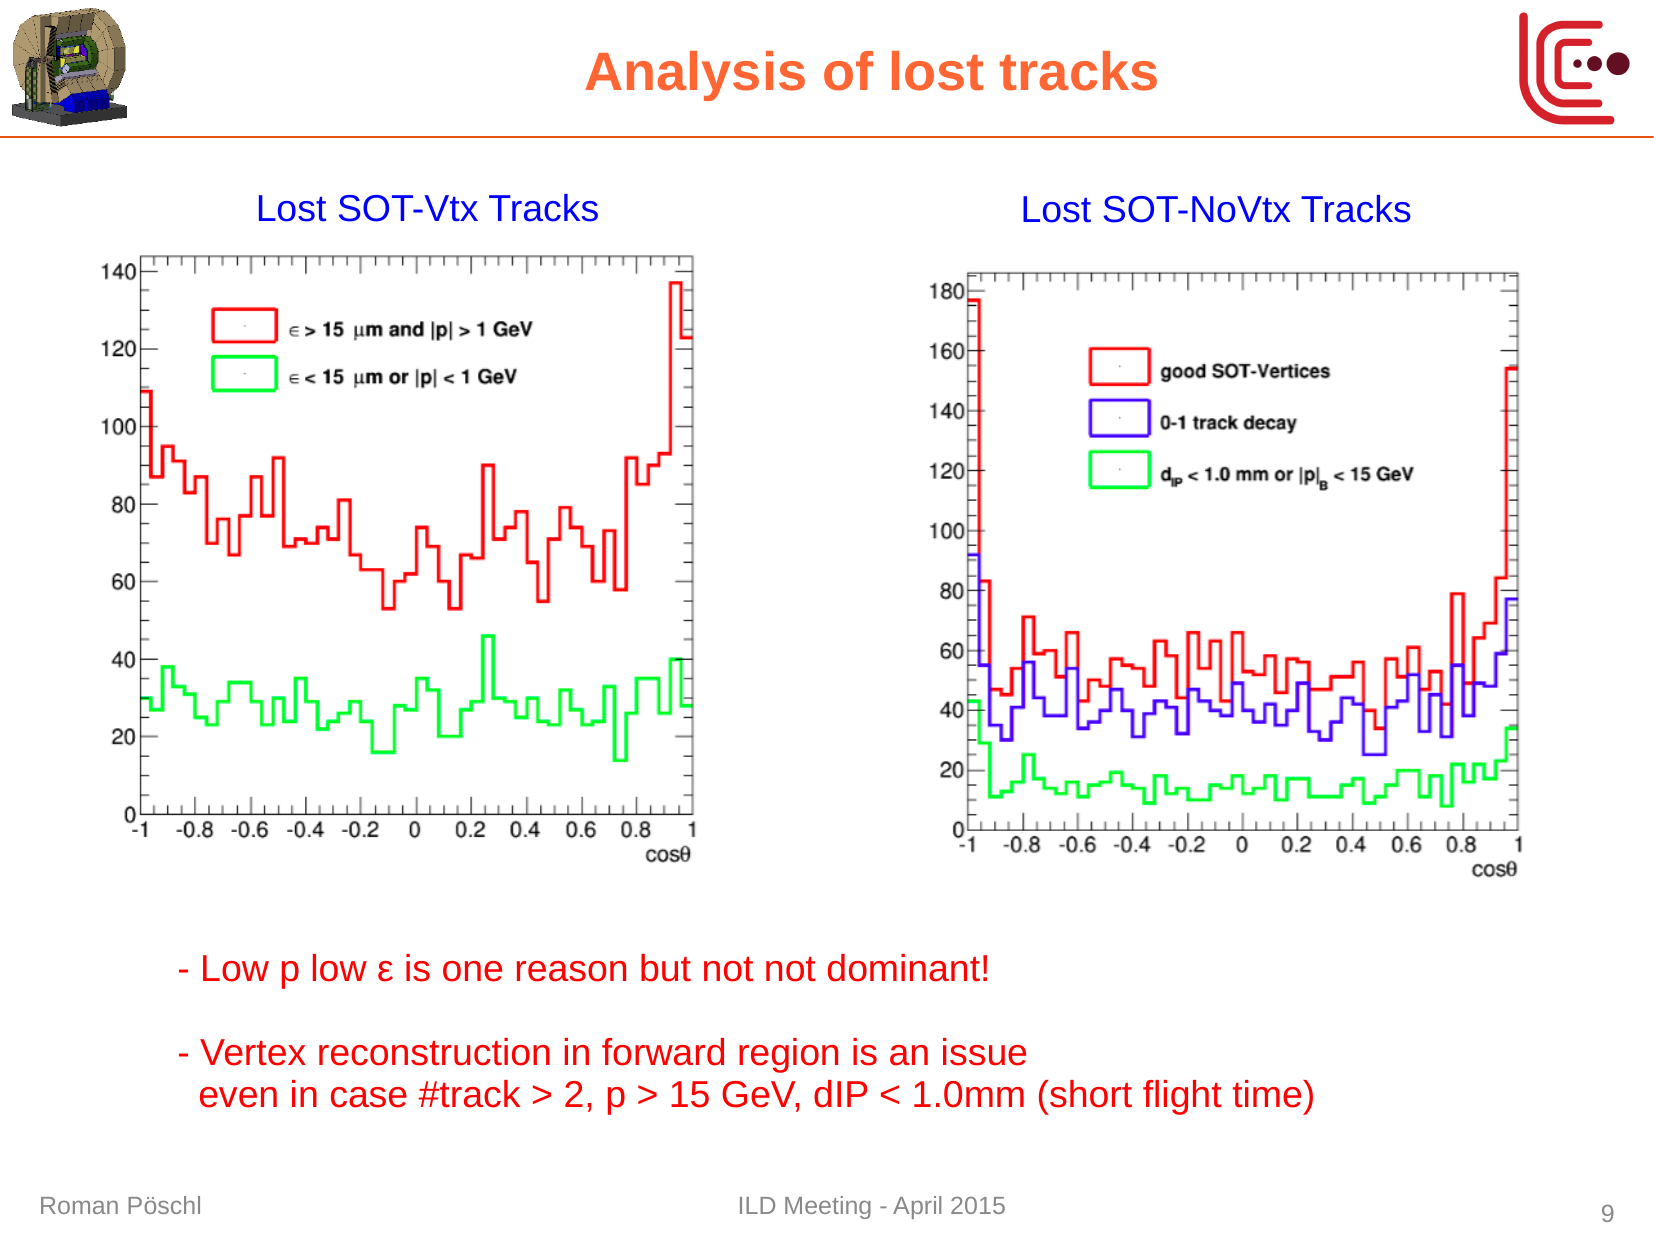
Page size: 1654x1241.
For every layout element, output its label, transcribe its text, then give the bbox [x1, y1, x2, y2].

text_box Lost SOT-Vtx Tracks [241, 180, 619, 238]
picture [91, 240, 743, 894]
picture [11, 6, 128, 127]
title Analysis of lost tracks [128, 29, 1617, 113]
picture [1508, 2, 1641, 135]
text_box Lost SOT-NoVtx Tracks [1005, 180, 1432, 238]
text_box - Low p low ε is one reason but not not dominant! - Vertex reconstruction in forward region is an issue even in case #track > 2, p > 15 GeV, dIP < 1.0mm (short flight time) [162, 939, 1346, 1123]
picture [921, 265, 1550, 898]
